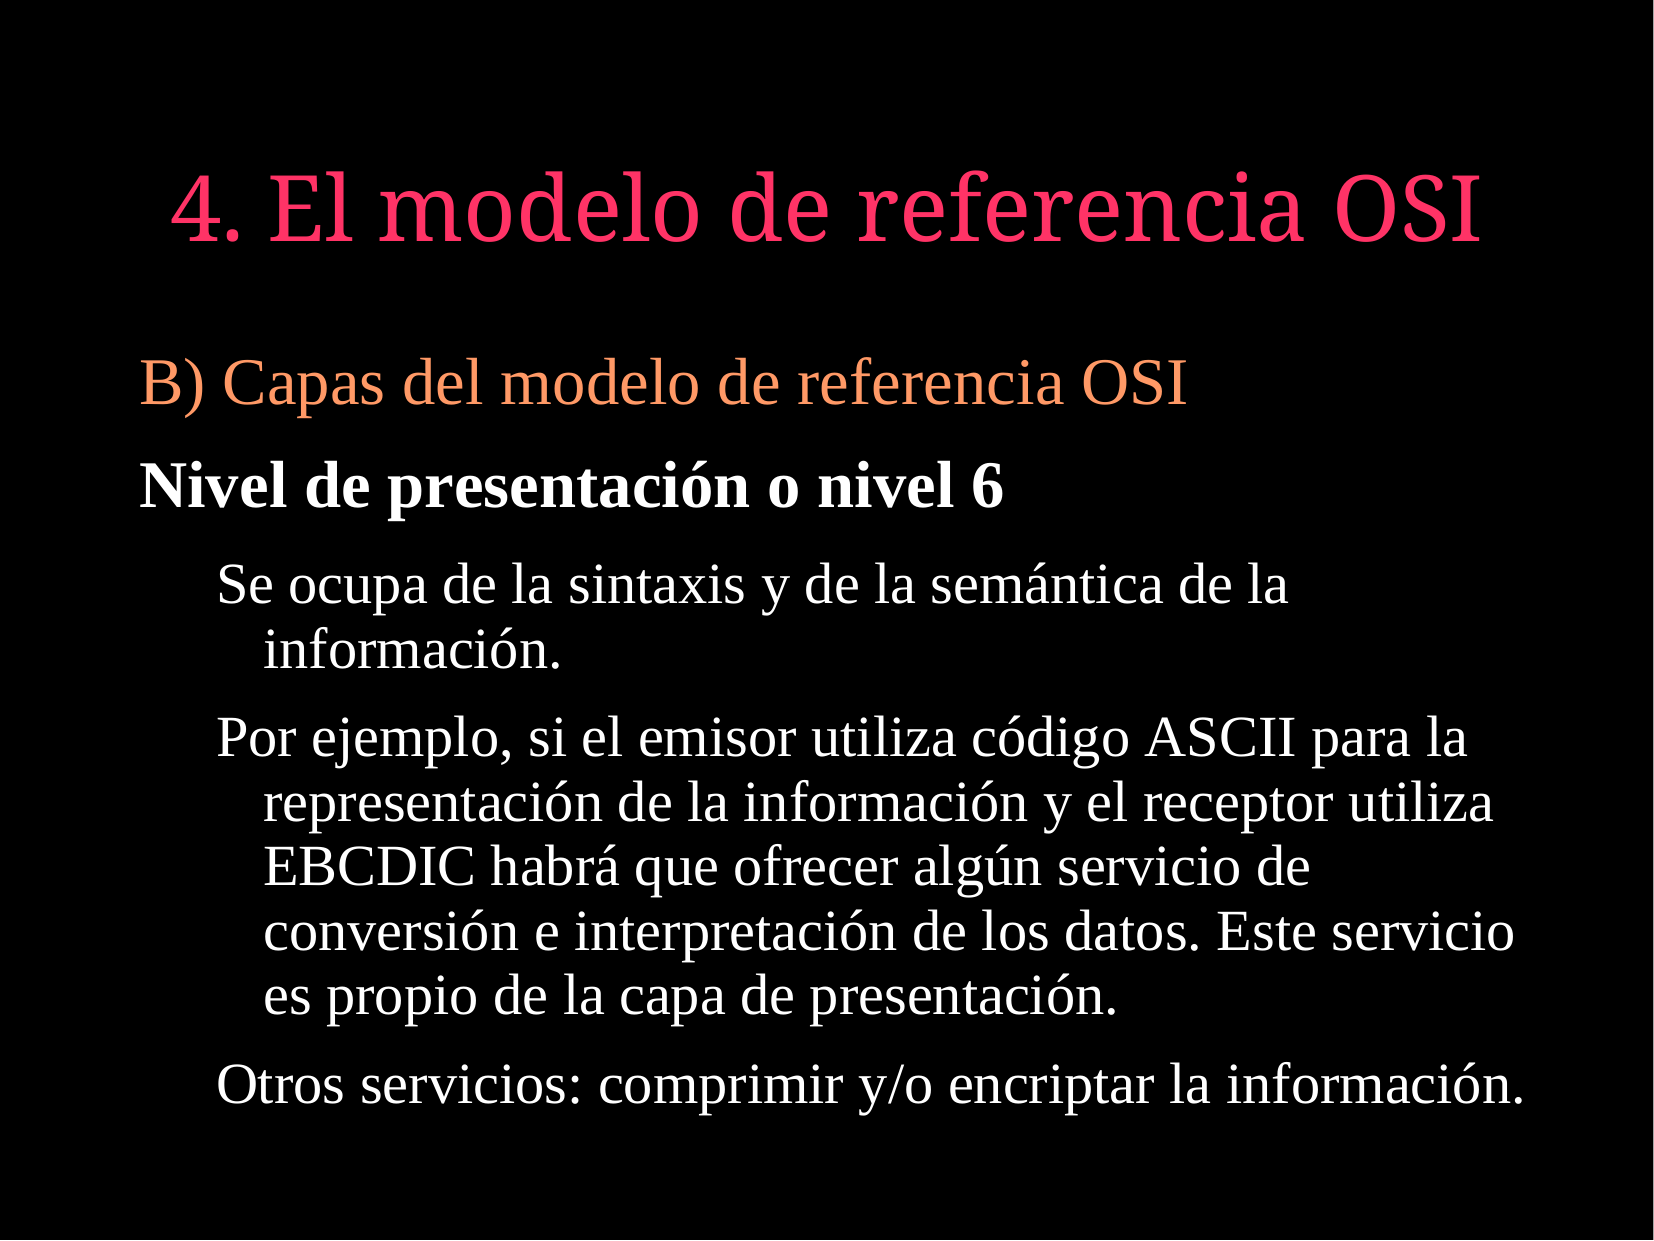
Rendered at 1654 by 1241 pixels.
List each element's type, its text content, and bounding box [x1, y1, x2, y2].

title 4. El modelo de referencia OSI [121, 102, 1534, 311]
list B) Capas del modelo de referencia OSI Nivel de presentación o nivel 6 Se ocupa de la sintaxis y de la semántica de la información. Por ejemplo, si el emisor utiliza código ASCII para la representación de la información y el receptor utiliza EBCDIC habrá que ofrecer algún servicio de conversión e interpretación de los datos. Este servicio es propio de la capa de presentación. Otros servicios: comprimir y/o encriptar la información. [121, 344, 1534, 1189]
